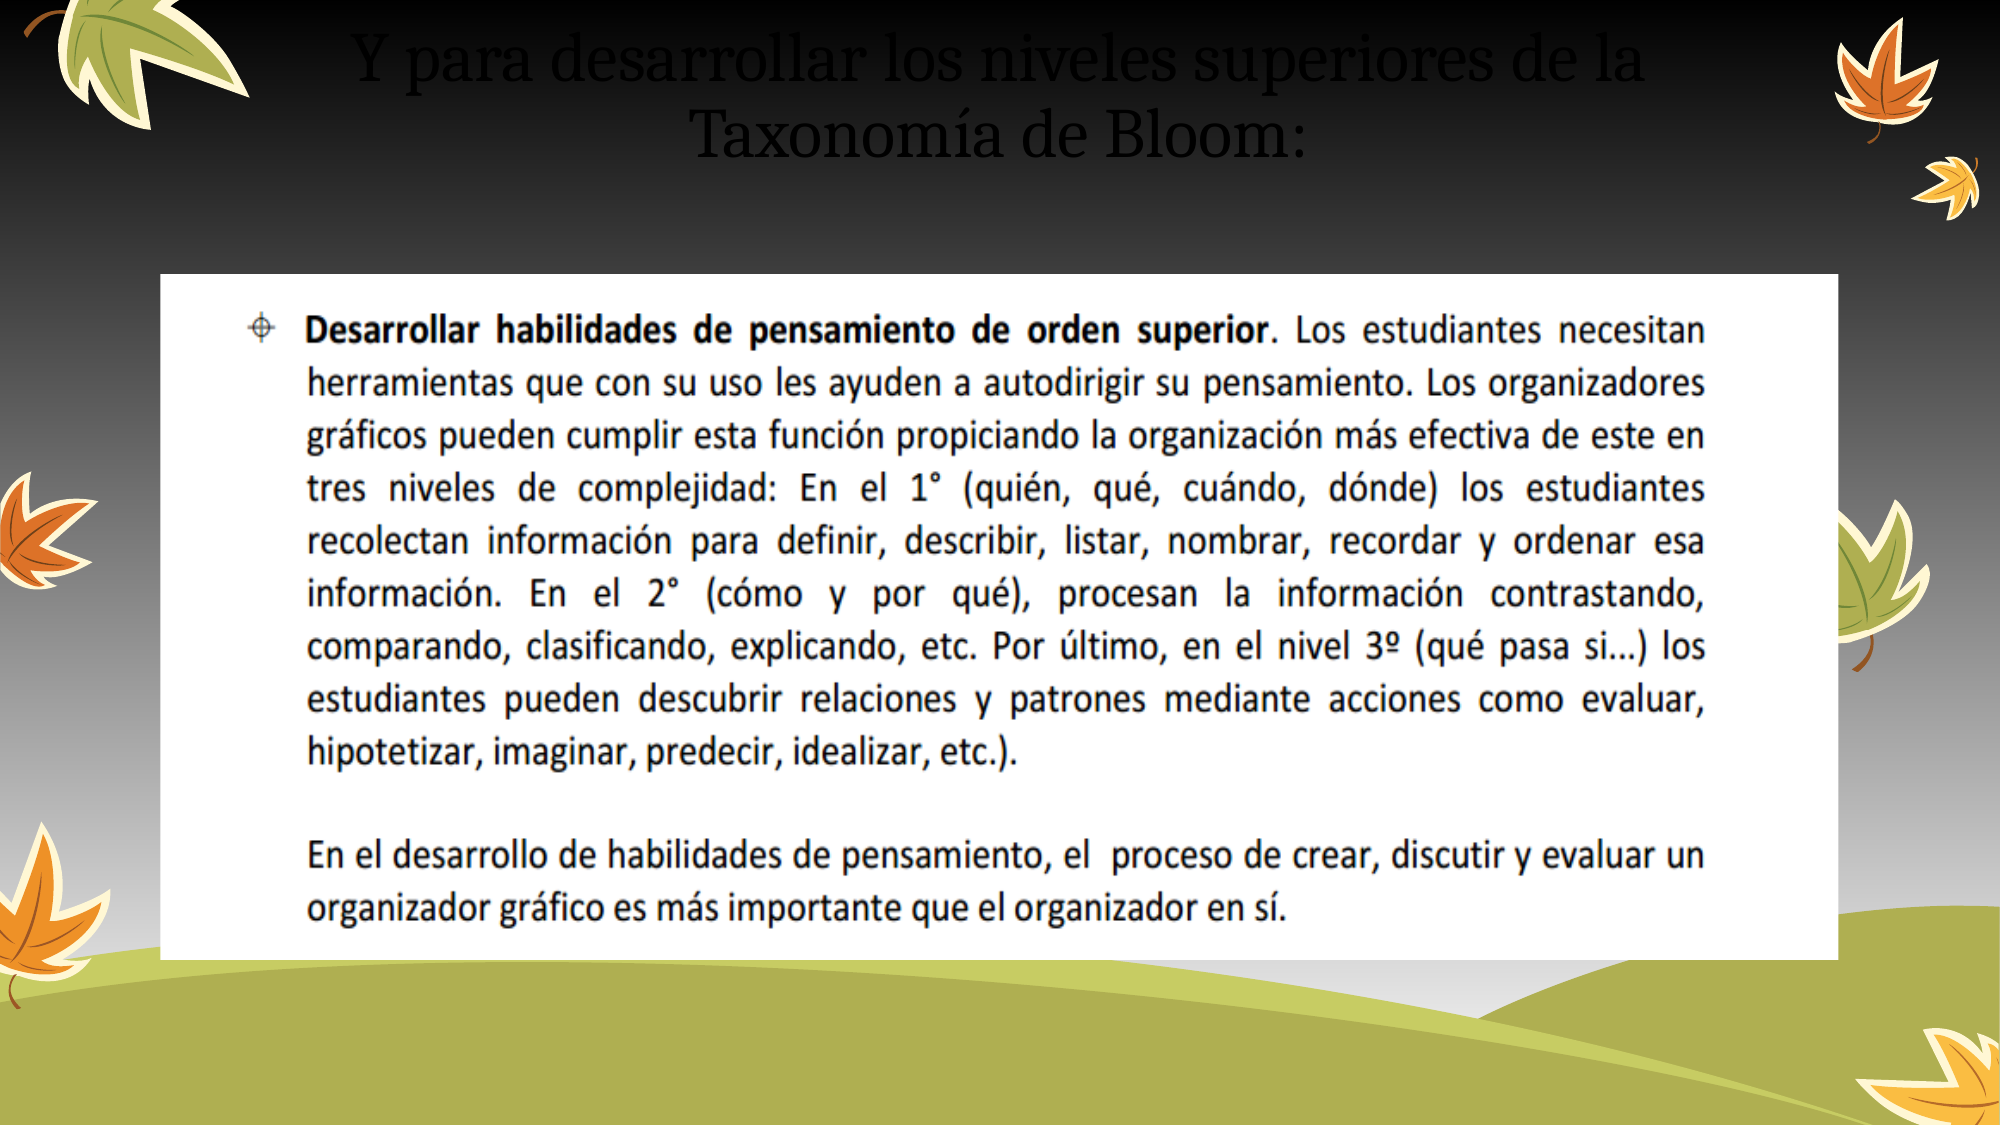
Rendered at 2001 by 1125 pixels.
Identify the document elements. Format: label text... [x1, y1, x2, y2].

title Y para desarrollar los niveles superiores de la Taxonomía de Bloom: [249, 12, 1749, 216]
picture [160, 274, 1839, 960]
